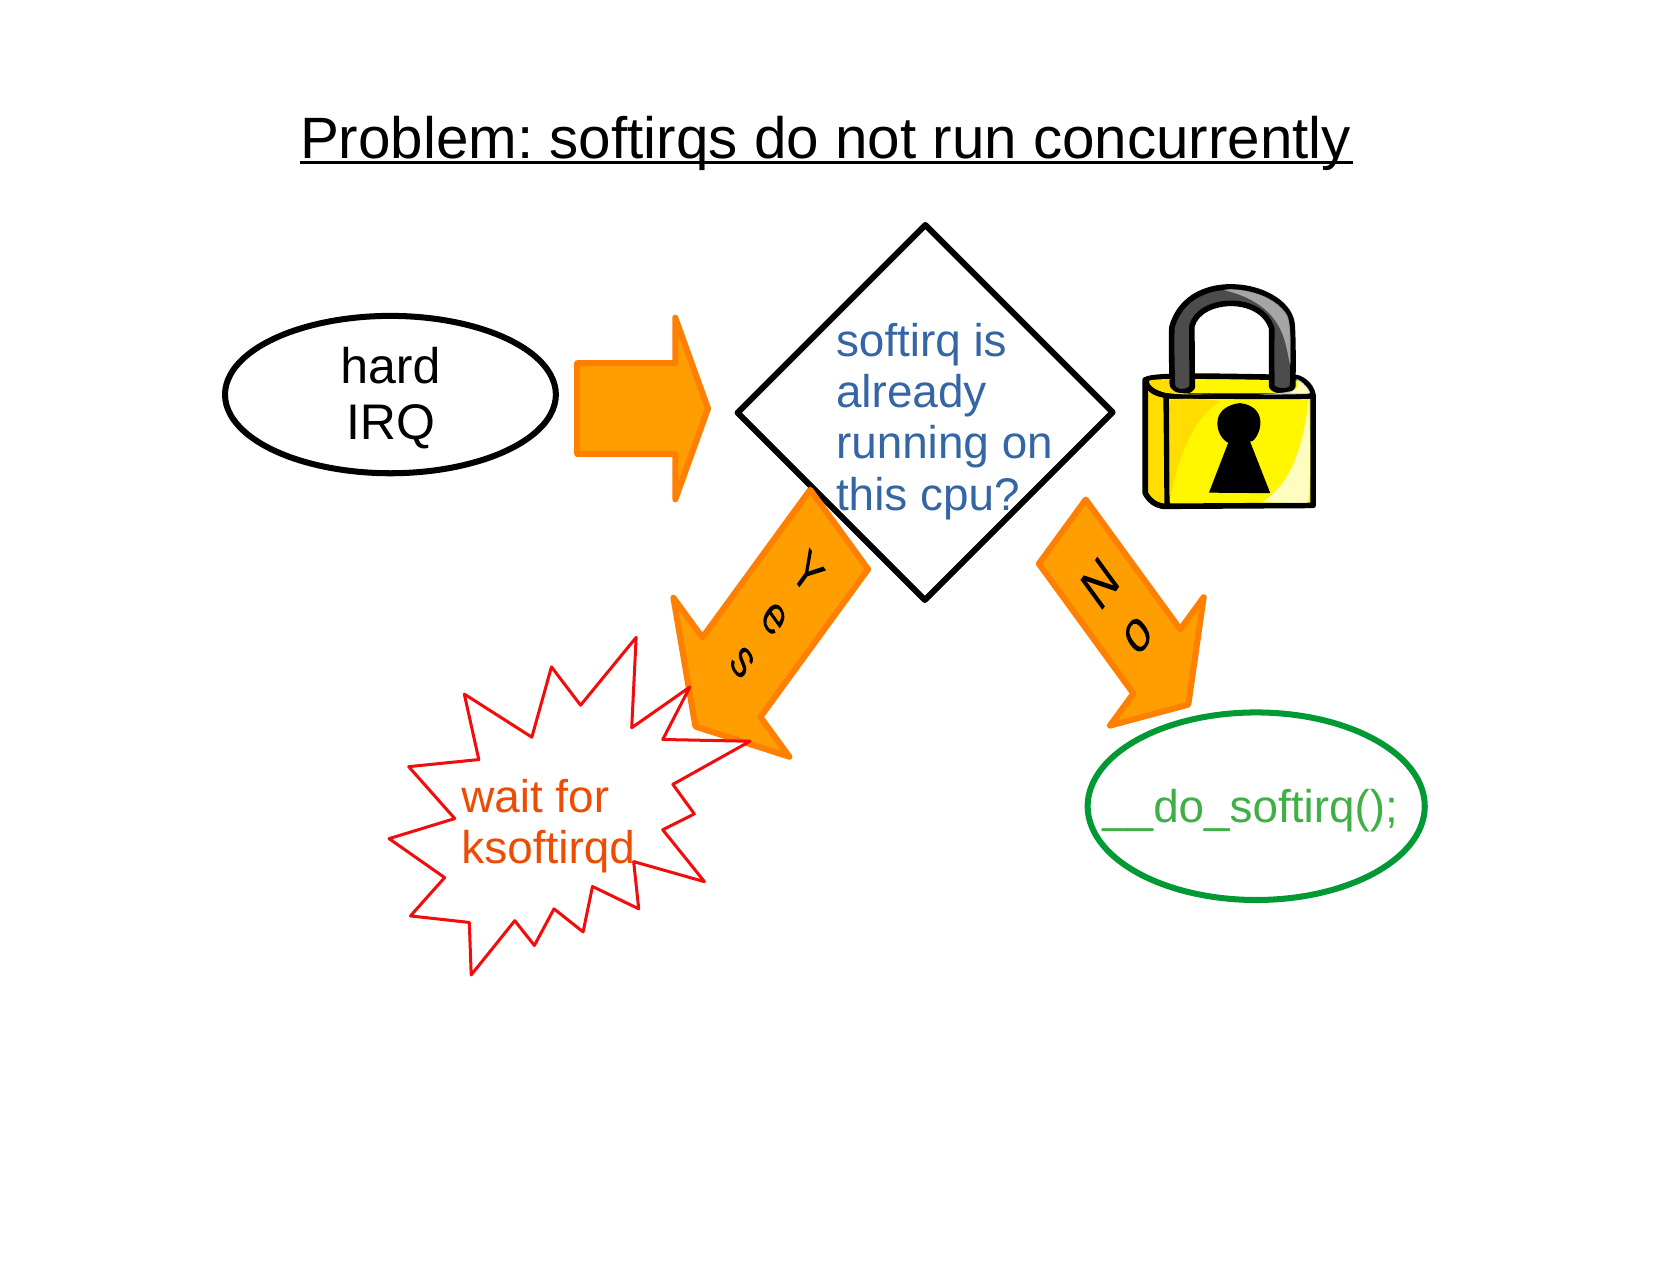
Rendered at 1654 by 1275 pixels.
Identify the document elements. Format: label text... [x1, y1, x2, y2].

text_box [577, 317, 709, 500]
picture [1086, 262, 1387, 563]
text_box hard IRQ [225, 315, 556, 474]
text_box wait for ksoftirqd [446, 763, 727, 914]
text_box [389, 821, 552, 975]
text_box [408, 637, 751, 809]
text_box __do_softirq(); [1087, 773, 1426, 840]
text_box [843, 226, 1008, 307]
text_box [737, 329, 821, 497]
text_box [852, 528, 997, 601]
text_box softirq is already running on this cpu? [821, 307, 1068, 528]
text_box [1098, 840, 1414, 901]
text_box Y e s [673, 489, 869, 757]
text_box [1068, 367, 1086, 457]
text_box No [1038, 499, 1204, 726]
title Problem: softirqs do not run concurrently [82, 50, 1571, 226]
text_box [560, 914, 587, 932]
text_box [1098, 712, 1414, 773]
